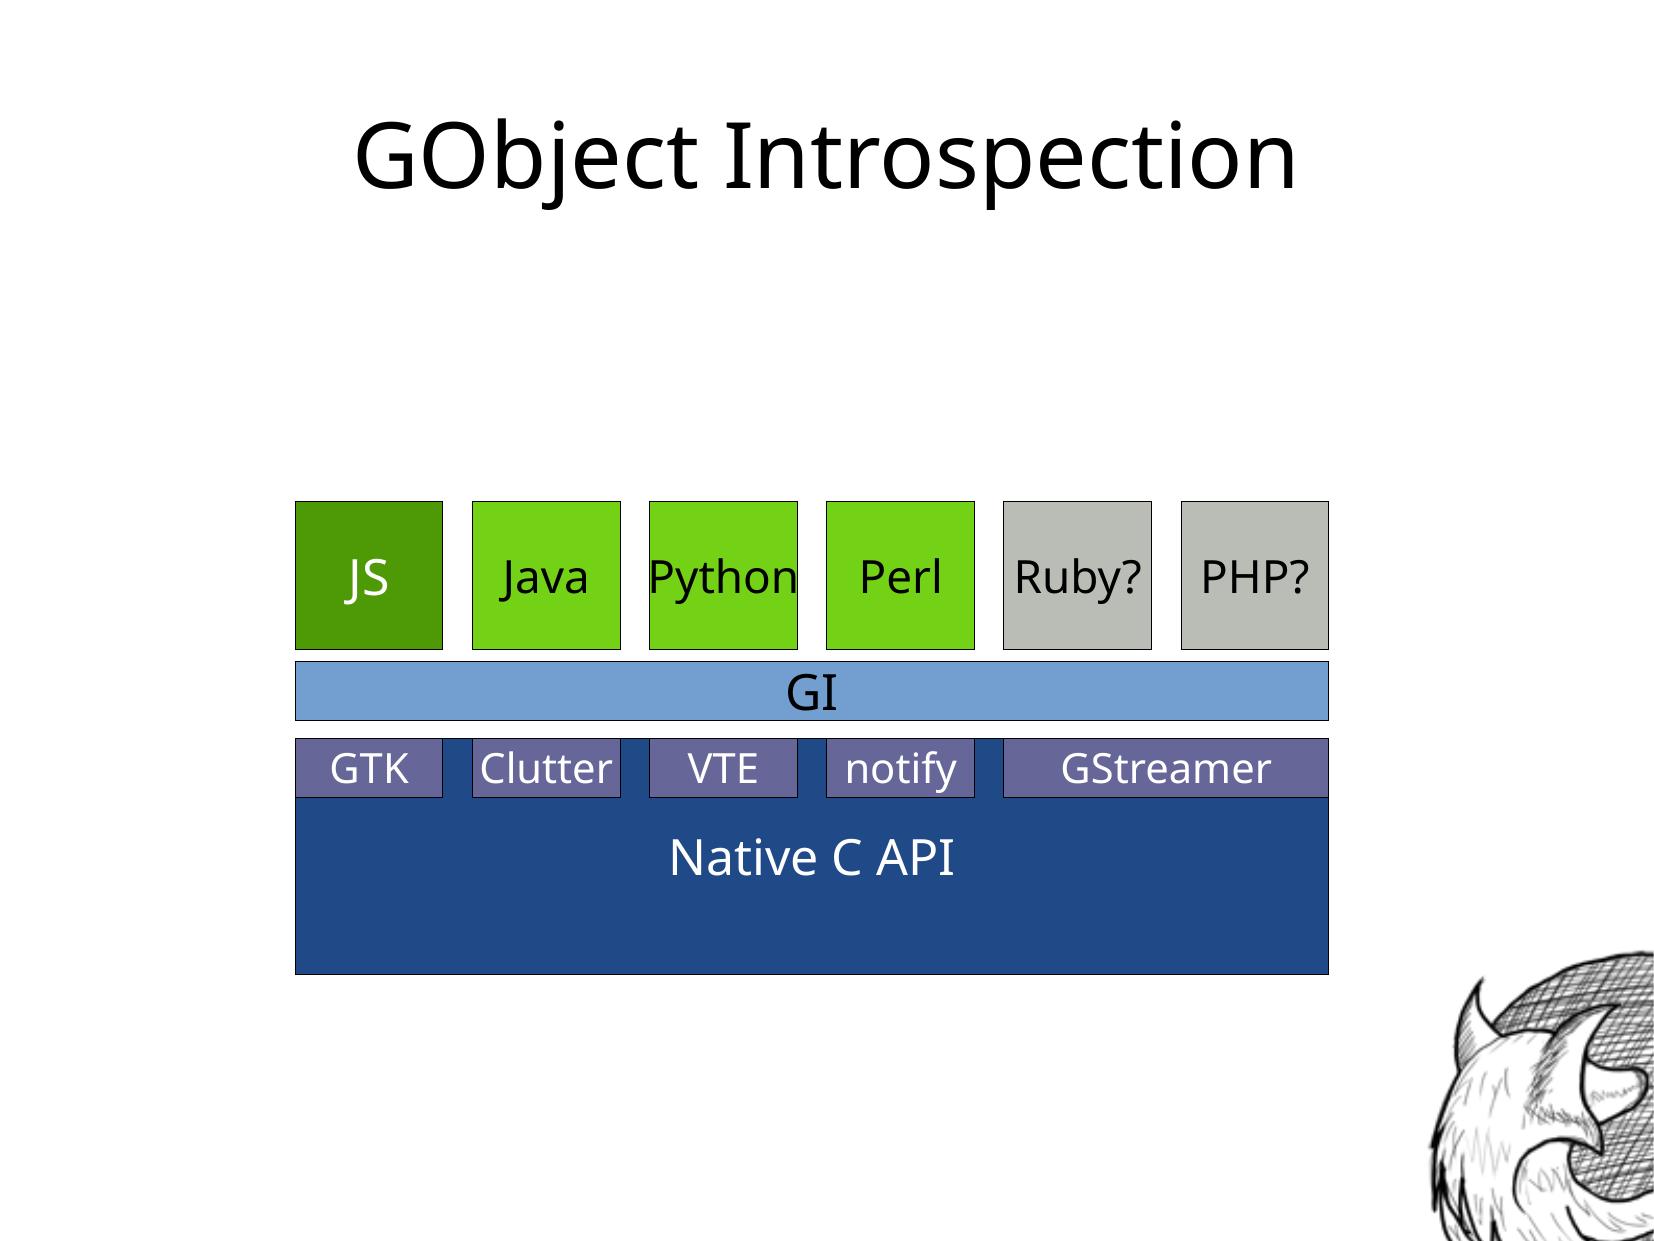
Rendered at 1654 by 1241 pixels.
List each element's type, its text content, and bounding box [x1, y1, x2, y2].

text_box Clutter [472, 738, 621, 798]
text_box GTK [295, 738, 443, 798]
text_box Ruby? [1003, 501, 1152, 650]
text_box GStreamer [1003, 738, 1329, 798]
text_box PHP? [1181, 501, 1329, 650]
title GObject Introspection [82, 56, 1571, 250]
text_box notify [826, 738, 975, 798]
picture [1386, 915, 1654, 1241]
text_box JS [295, 501, 443, 650]
text_box GI [295, 661, 1329, 721]
text_box VTE [649, 738, 798, 798]
text_box Perl [826, 501, 975, 650]
text_box Python [649, 501, 798, 650]
text_box Java [472, 501, 621, 650]
text_box Native C API [295, 738, 1329, 975]
